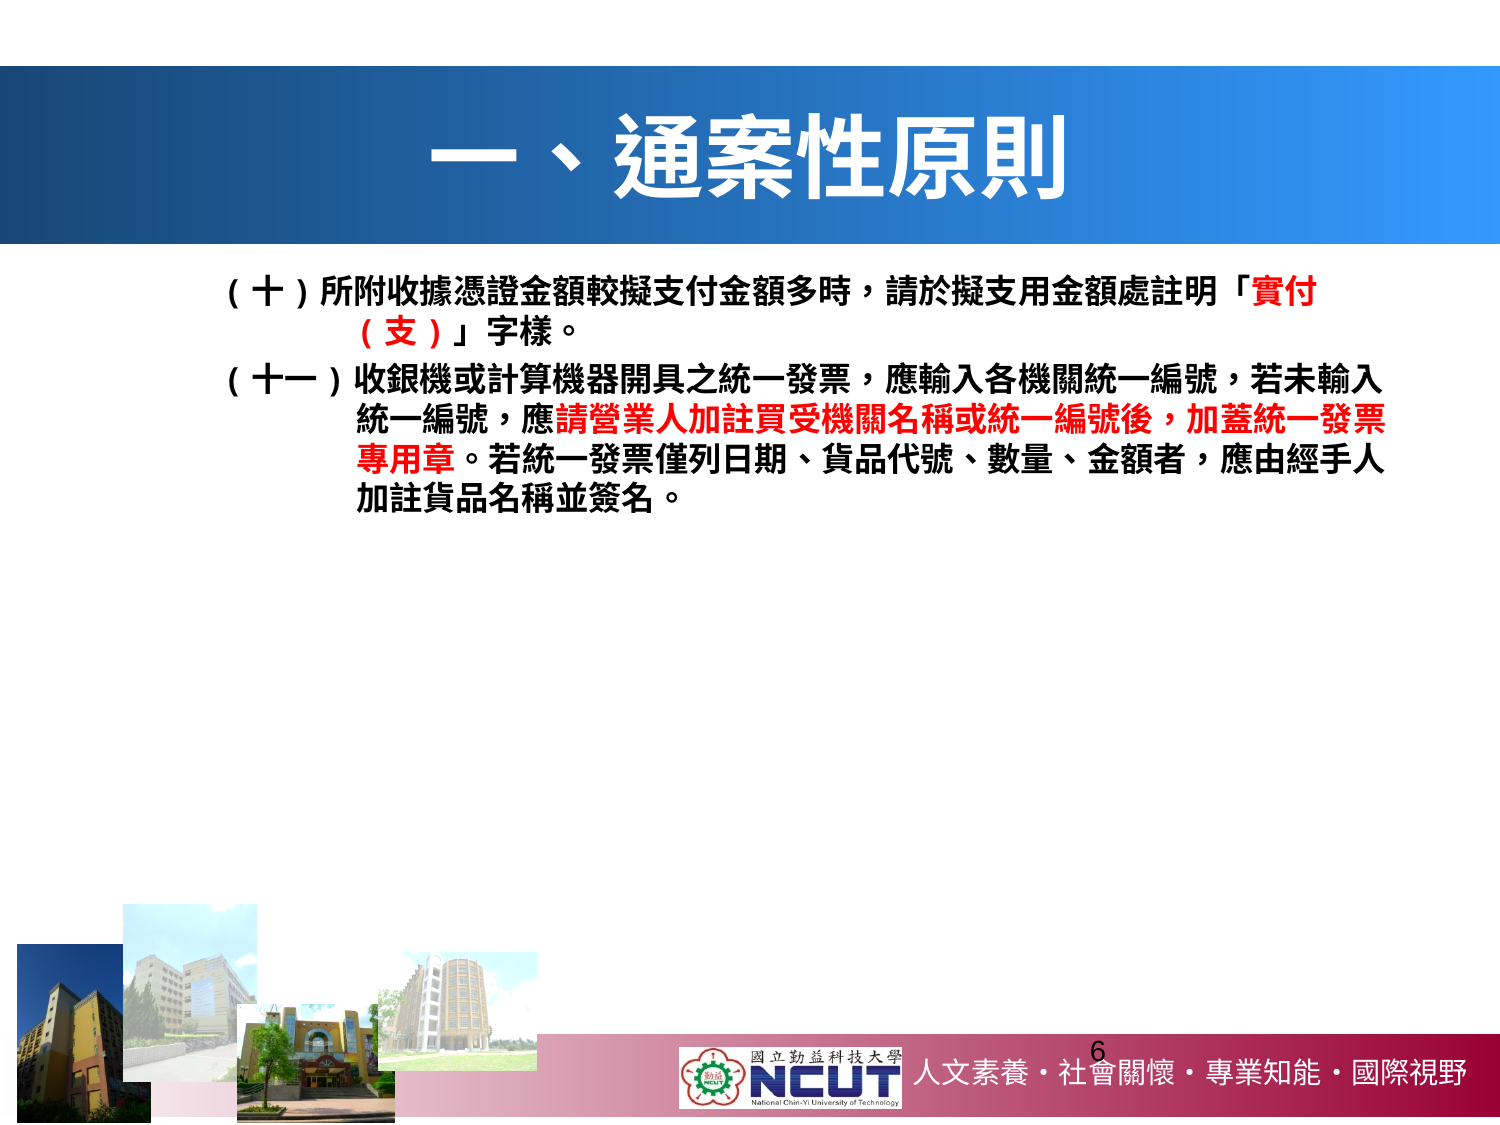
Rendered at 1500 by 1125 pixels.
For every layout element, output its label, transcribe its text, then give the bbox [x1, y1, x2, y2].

title 一、通案性原則 [0, 66, 1500, 244]
list (十)所附收據憑證金額較擬支付金額多時，請於擬支用金額處註明「實付(支)」字樣。 (十一)收銀機或計算機器開具之統一發票，應輸入各機關統一編號，若未輸入統一編號，應請營業人加註買受機關名稱或統一編號後，加蓋統一發票專用章。若統一發票僅列日期、貨品代號、數量、金額者，應由經手人加註貨品名稱並簽名。 [75, 262, 1426, 1005]
text_box [1074, 1024, 1426, 1103]
